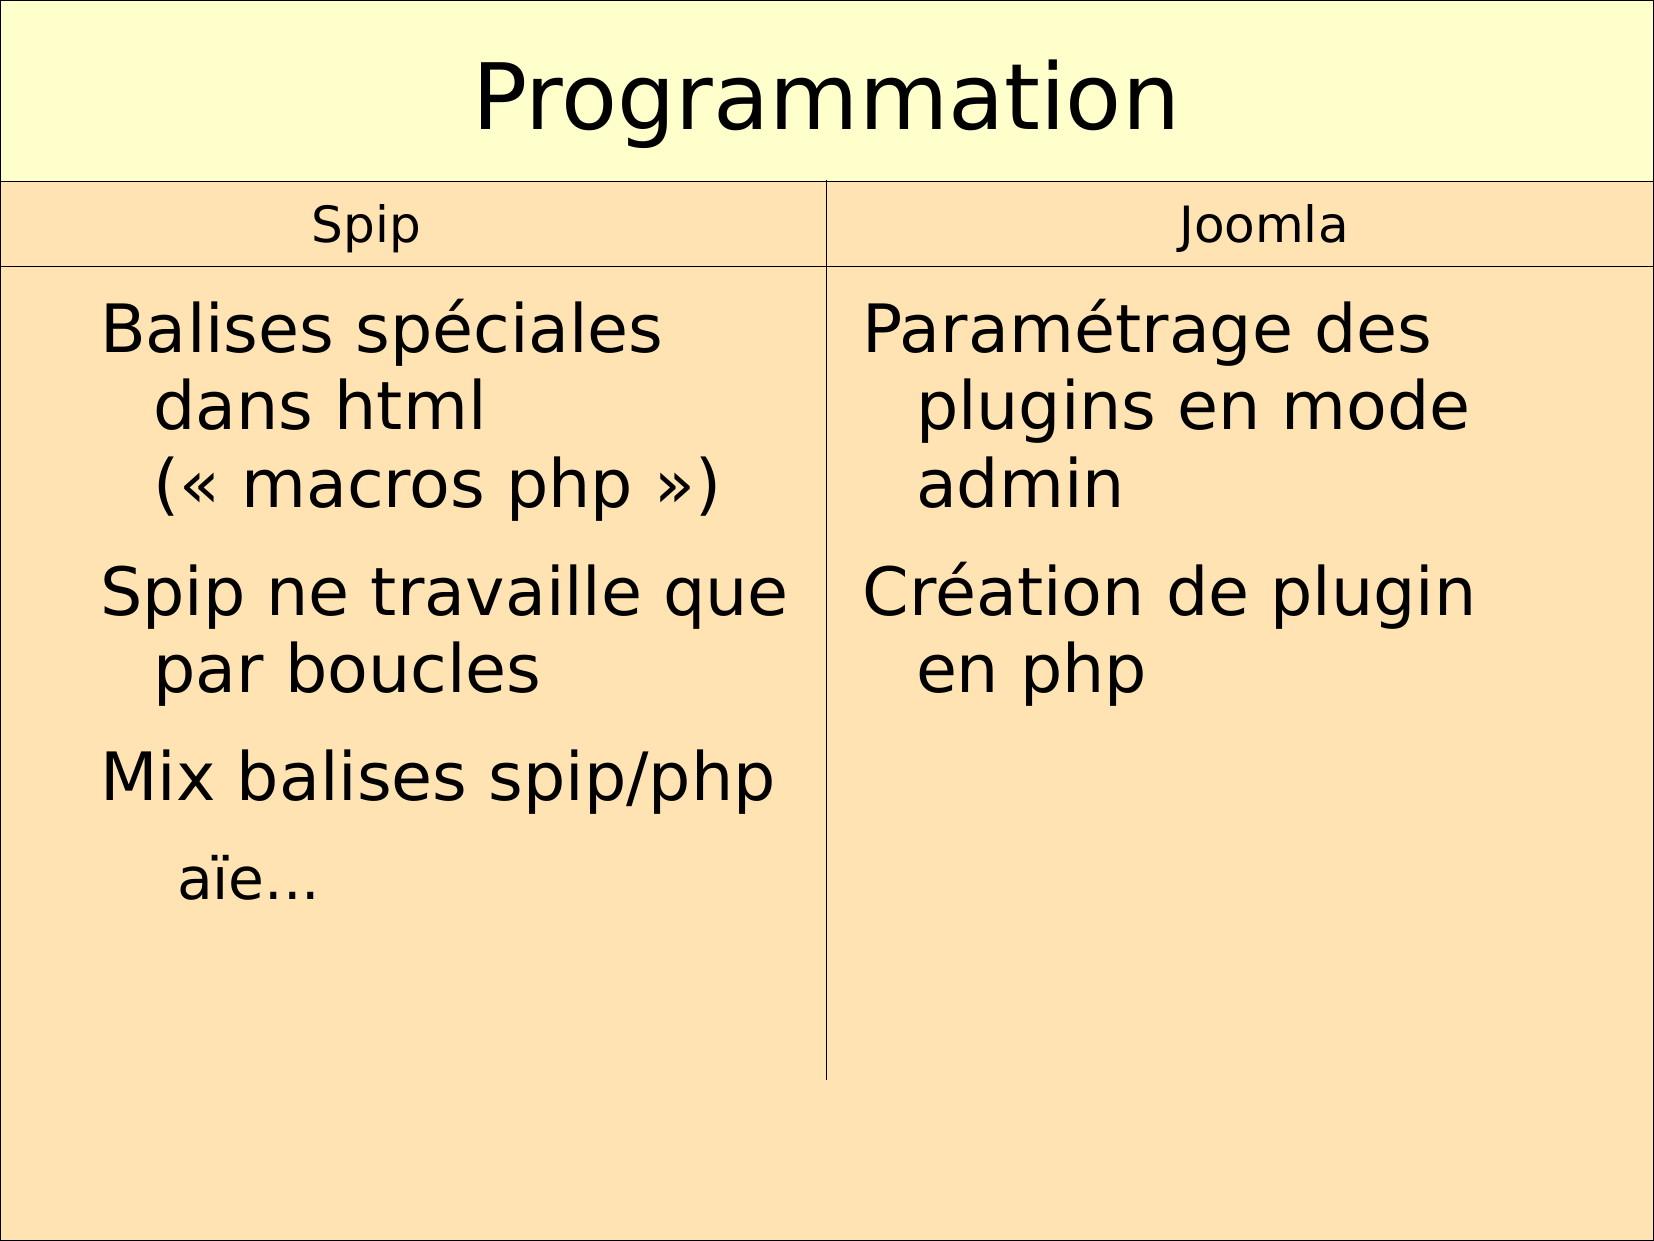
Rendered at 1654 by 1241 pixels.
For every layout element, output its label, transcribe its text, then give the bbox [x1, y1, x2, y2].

list Paramétrage des plugins en mode admin Création de plugin en php [845, 290, 1572, 1109]
title Programmation [82, 37, 1571, 158]
list Balises spéciales dans html (« macros php ») Spip ne travaille que par boucles Mix balises spip/php aïe... [82, 290, 809, 1109]
